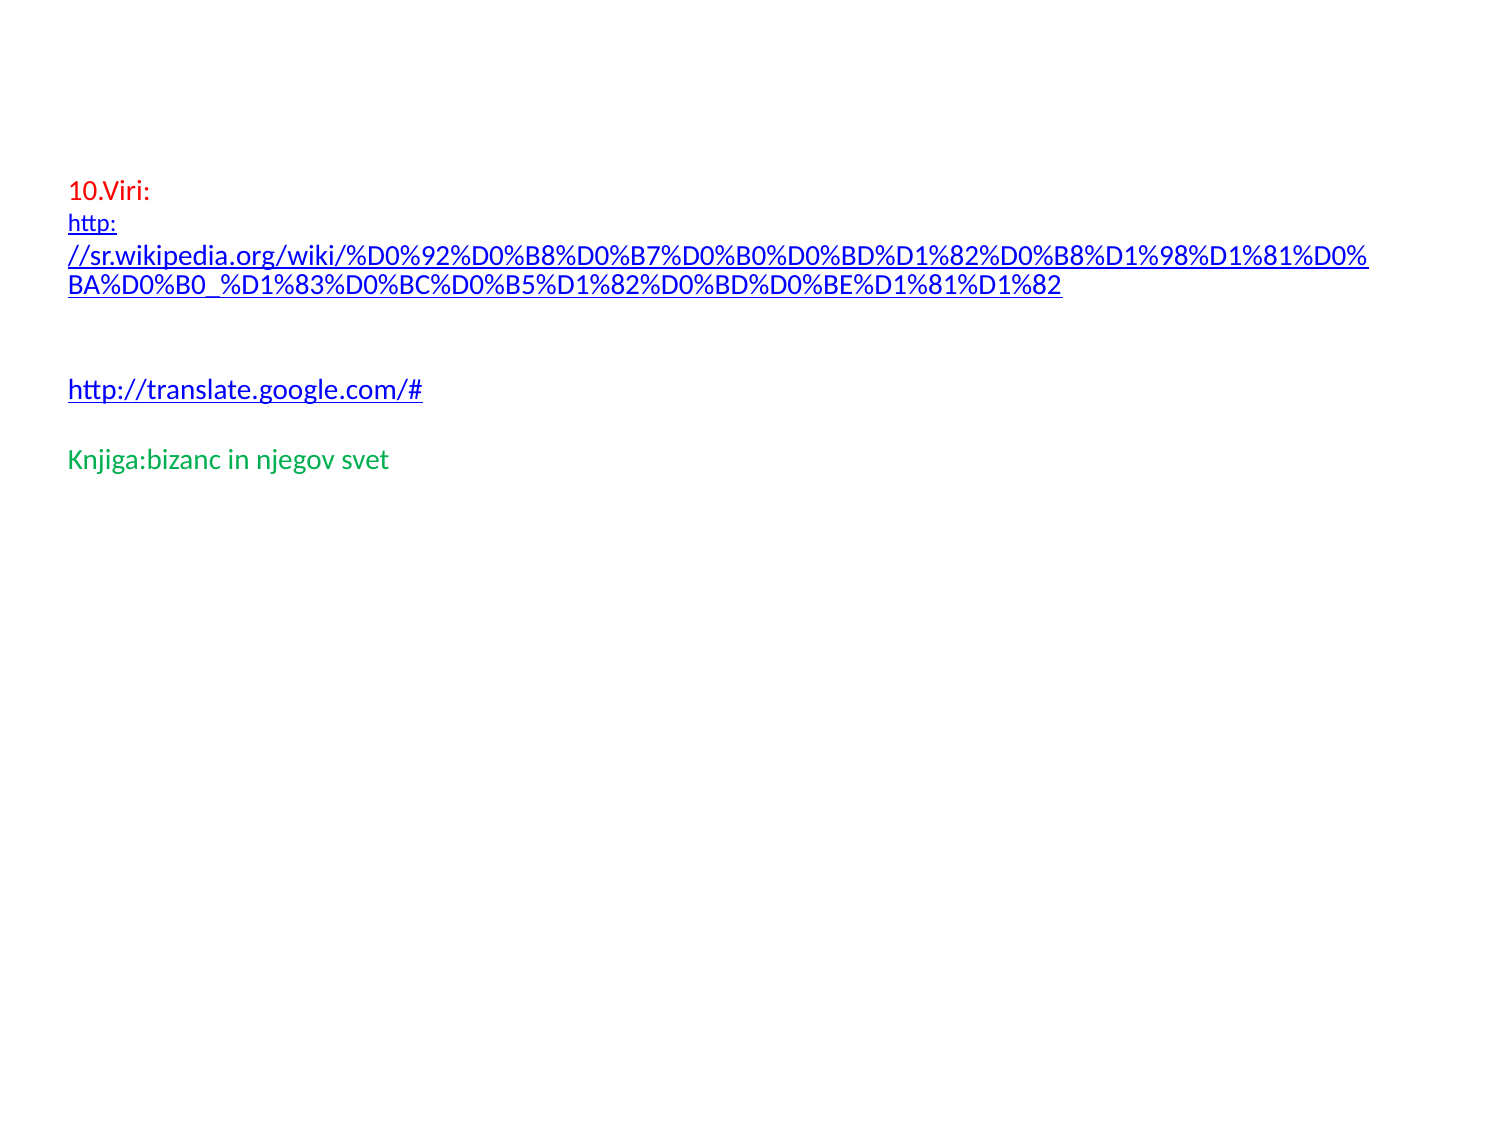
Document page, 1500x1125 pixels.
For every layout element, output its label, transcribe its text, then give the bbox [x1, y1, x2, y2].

text_box 10.Viri: http://sr.wikipedia.org/wiki/%D0%92%D0%B8%D0%B7%D0%B0%D0%BD%D1%82%D0%B8%D1%98%D1%81%D0%BA%D0%B0_%D1%83%D0%BC%D0%B5%D1%82%D0%BD%D0%BE%D1%81%D1%82 http://translate.google.com/# Knjiga:bizanc in njegov svet [53, 164, 1388, 489]
